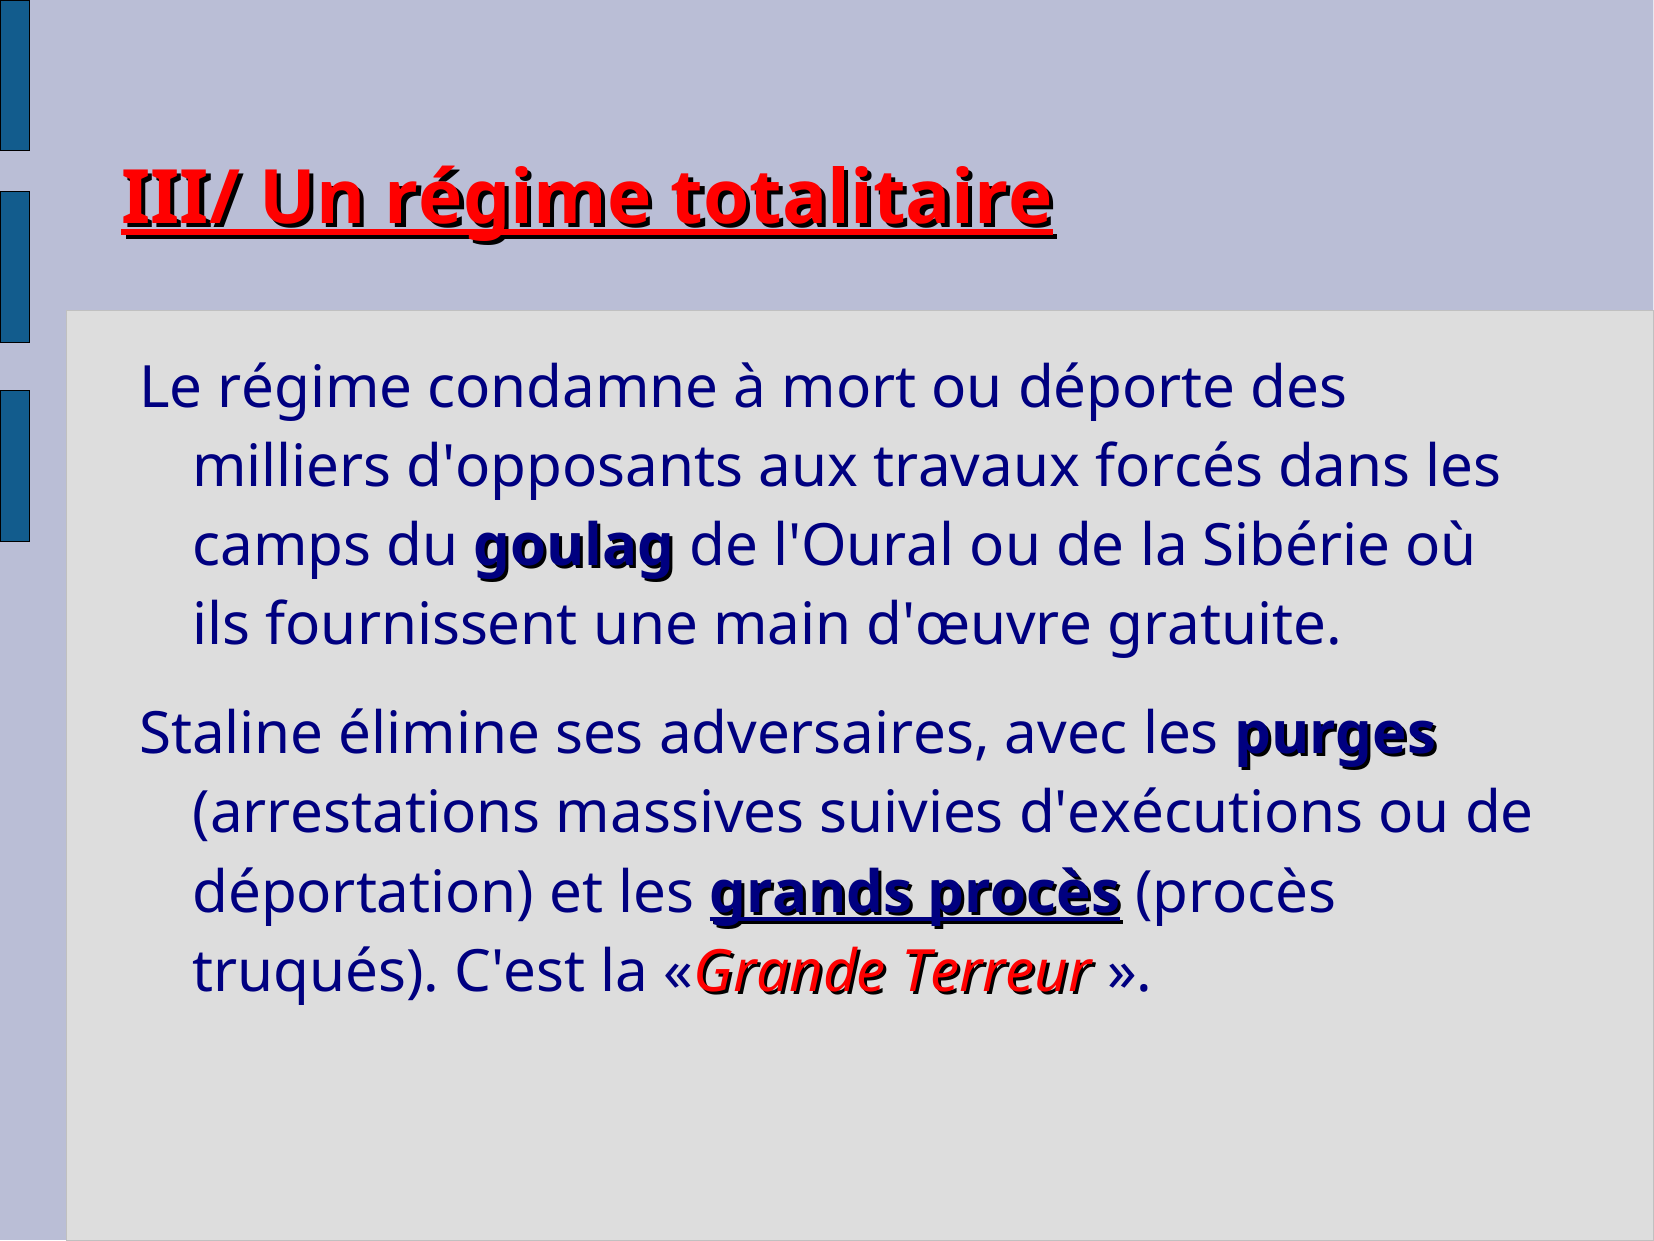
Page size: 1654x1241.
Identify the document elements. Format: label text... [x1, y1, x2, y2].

list Le régime condamne à mort ou déporte des milliers d'opposants aux travaux forcés dans les camps du goulag de l'Oural ou de la Sibérie où ils fournissent une main d'œuvre gratuite. Staline élimine ses adversaires, avec les purges (arrestations massives suivies d'exécutions ou de déportation) et les grands procès (procès truqués). C'est la «Grande Terreur ». [121, 344, 1534, 1127]
title III/ Un régime totalitaire [121, 91, 1534, 299]
